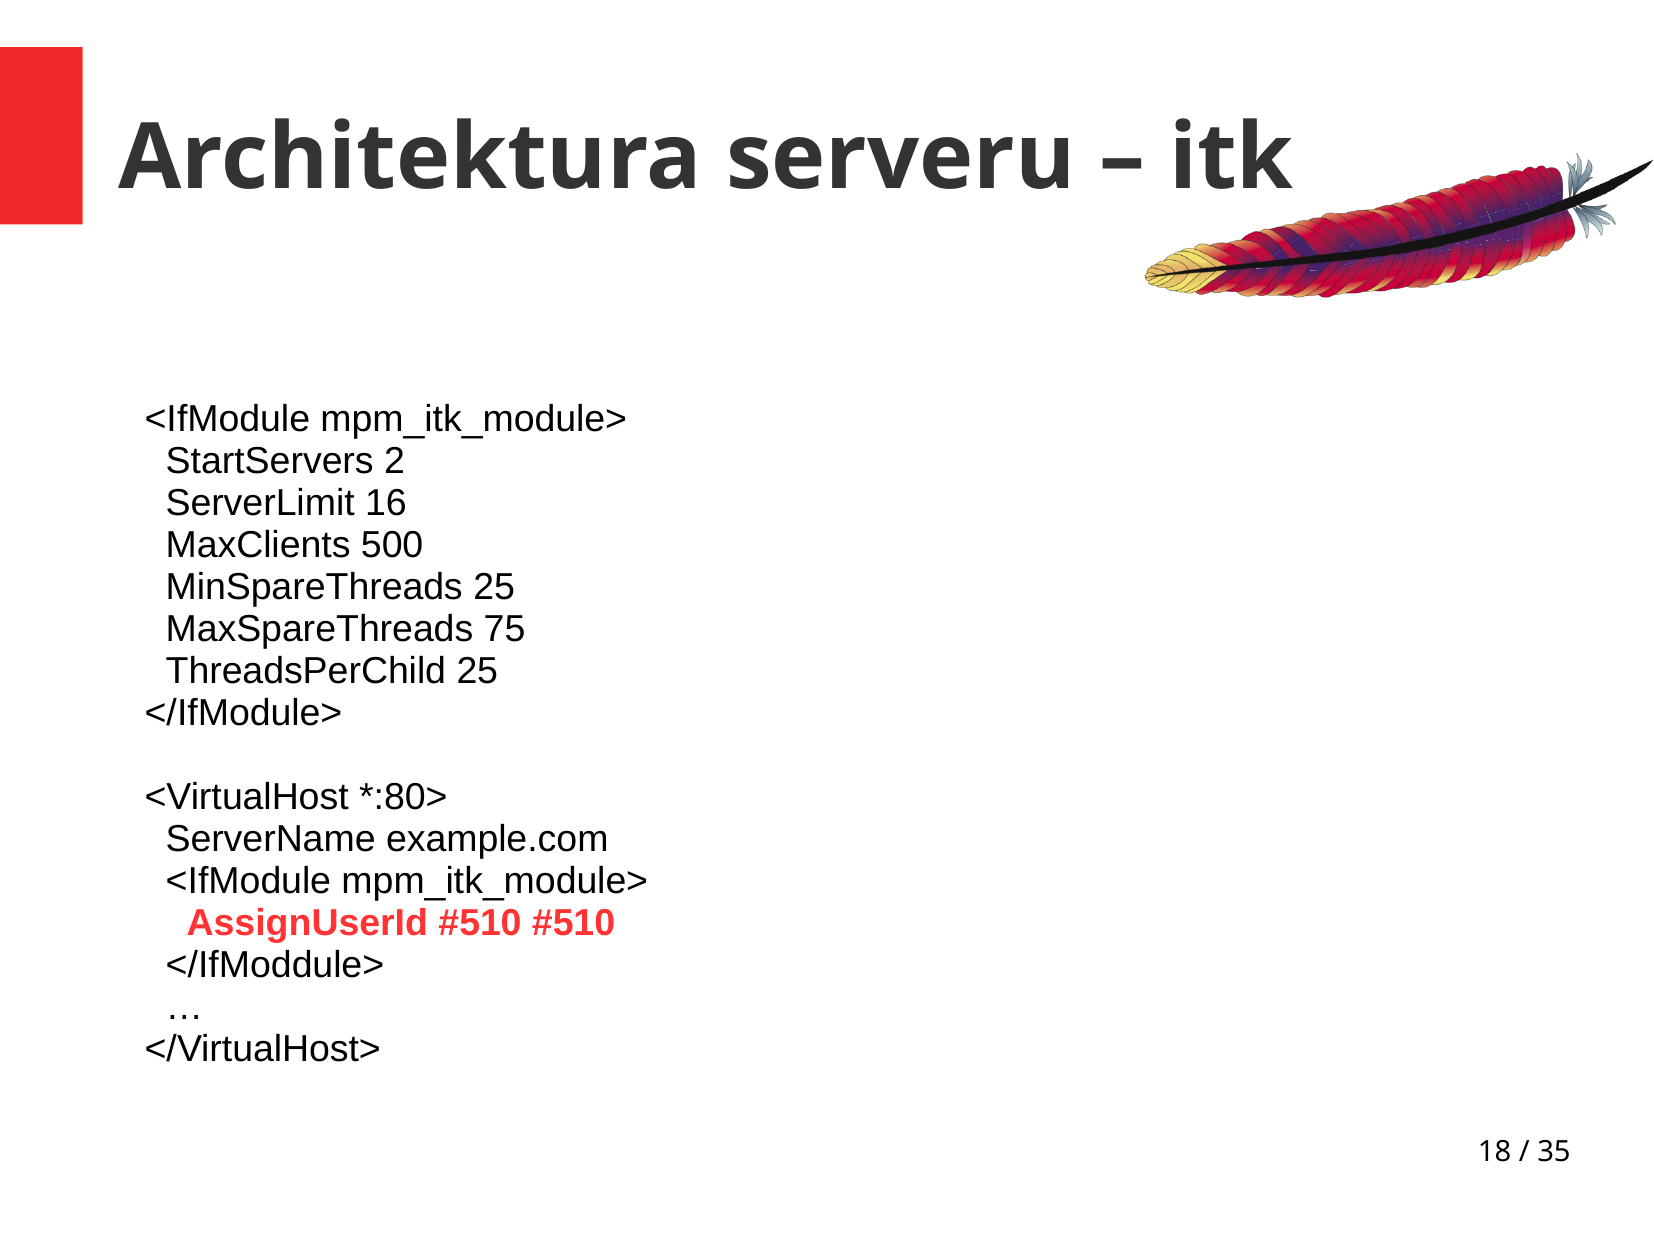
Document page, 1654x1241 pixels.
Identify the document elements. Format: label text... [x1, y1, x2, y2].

picture [1144, 153, 1654, 298]
text_box <IfModule mpm_itk_module> StartServers 2 ServerLimit 16 MaxClients 500 MinSpareThreads 25 MaxSpareThreads 75 ThreadsPerChild 25 </IfModule> <VirtualHost *:80> ServerName example.com <IfModule mpm_itk_module> AssignUserId #510 #510 </IfModdule> … </VirtualHost> [129, 389, 1477, 1119]
title Architektura serveru – itk [118, 49, 1571, 257]
